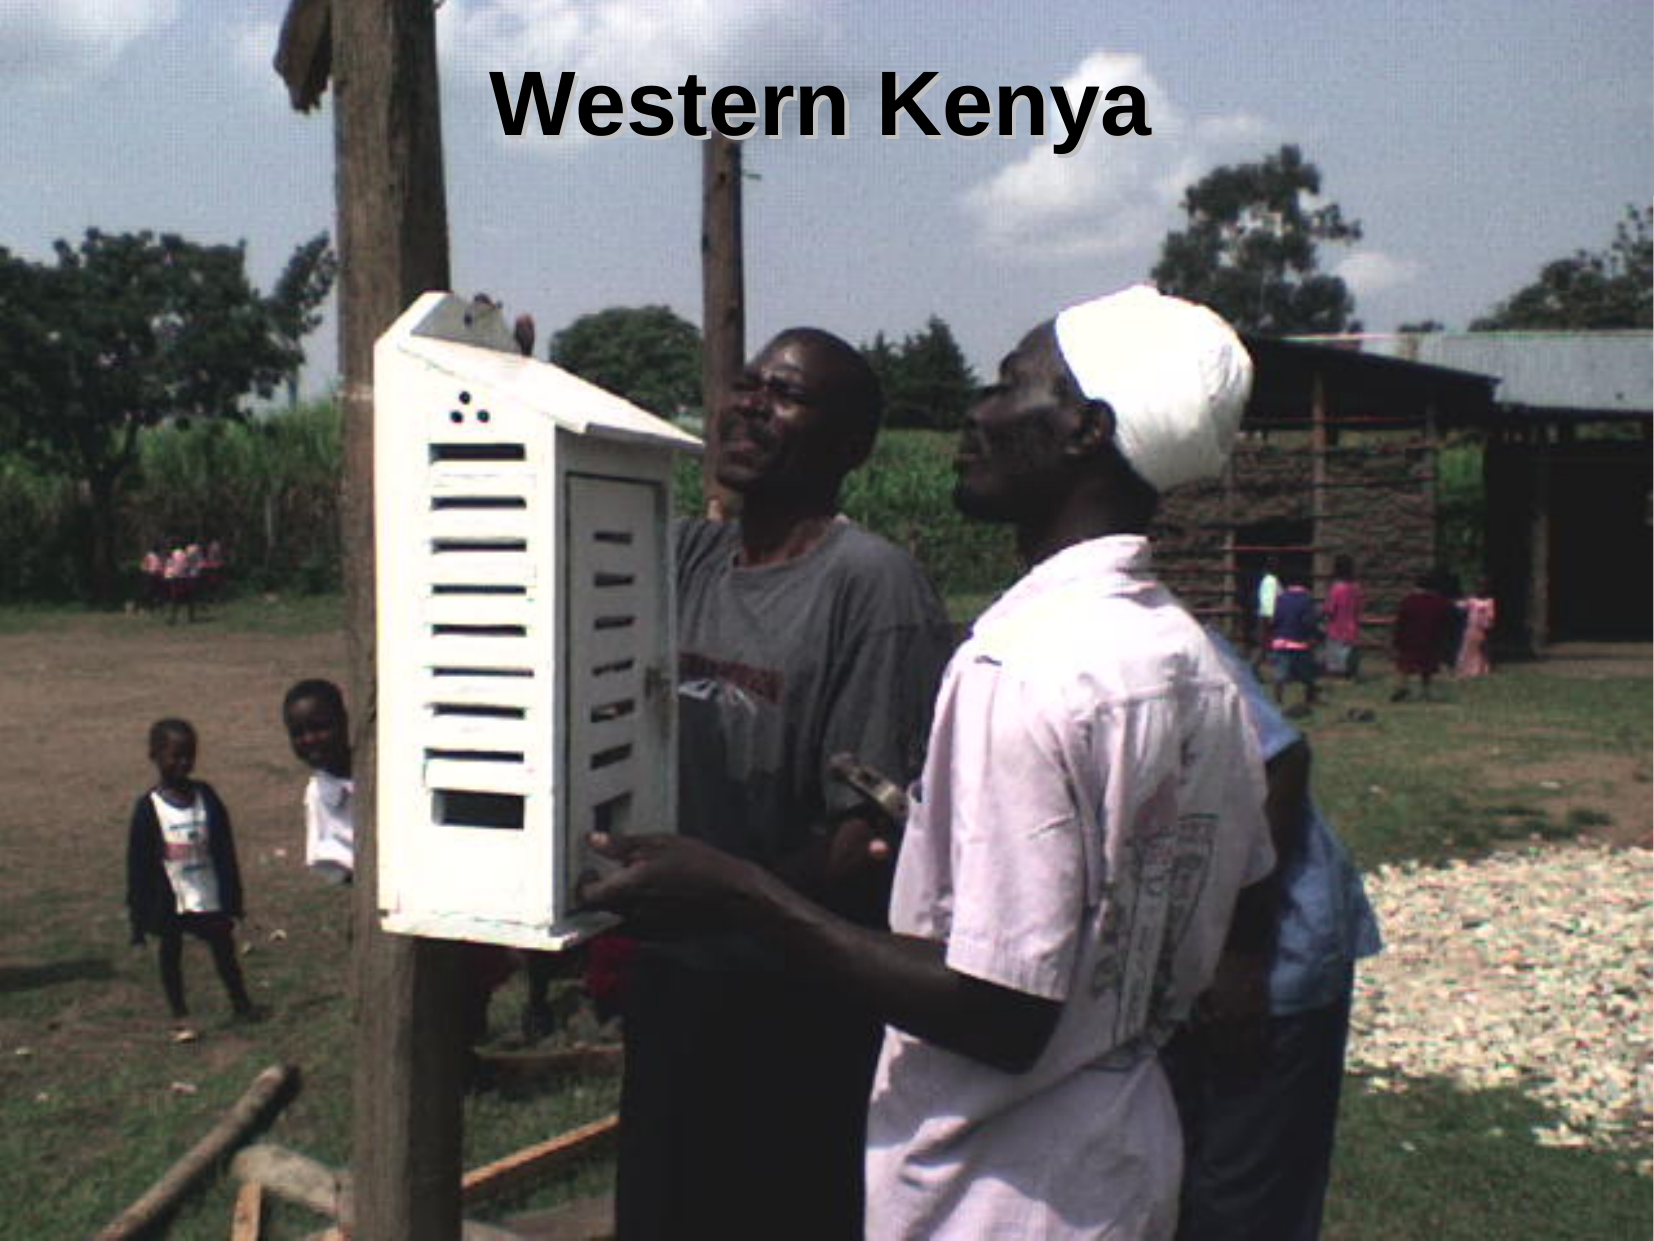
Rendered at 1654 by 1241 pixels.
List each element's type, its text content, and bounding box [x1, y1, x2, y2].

picture [0, 0, 1654, 1241]
title Western Kenya [76, 7, 1565, 200]
